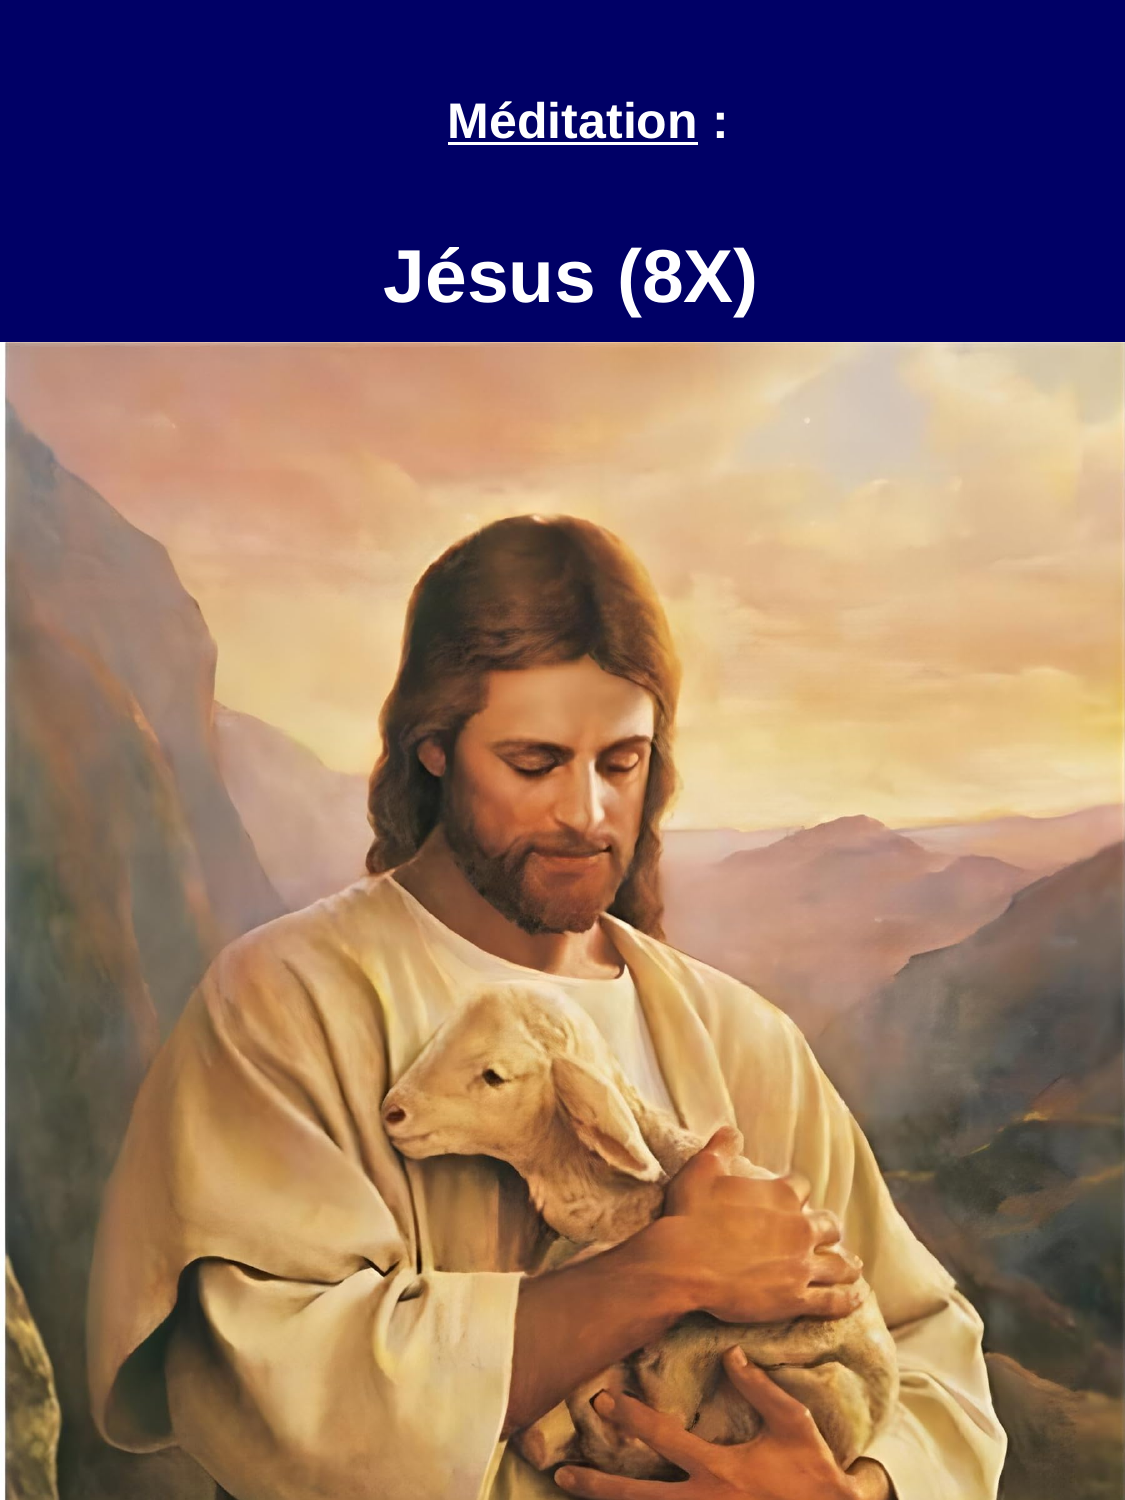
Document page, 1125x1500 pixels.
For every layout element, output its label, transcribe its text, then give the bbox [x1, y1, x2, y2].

picture [0, 342, 1125, 1500]
text_box Méditation : Jésus (8X) [11, 35, 1111, 342]
